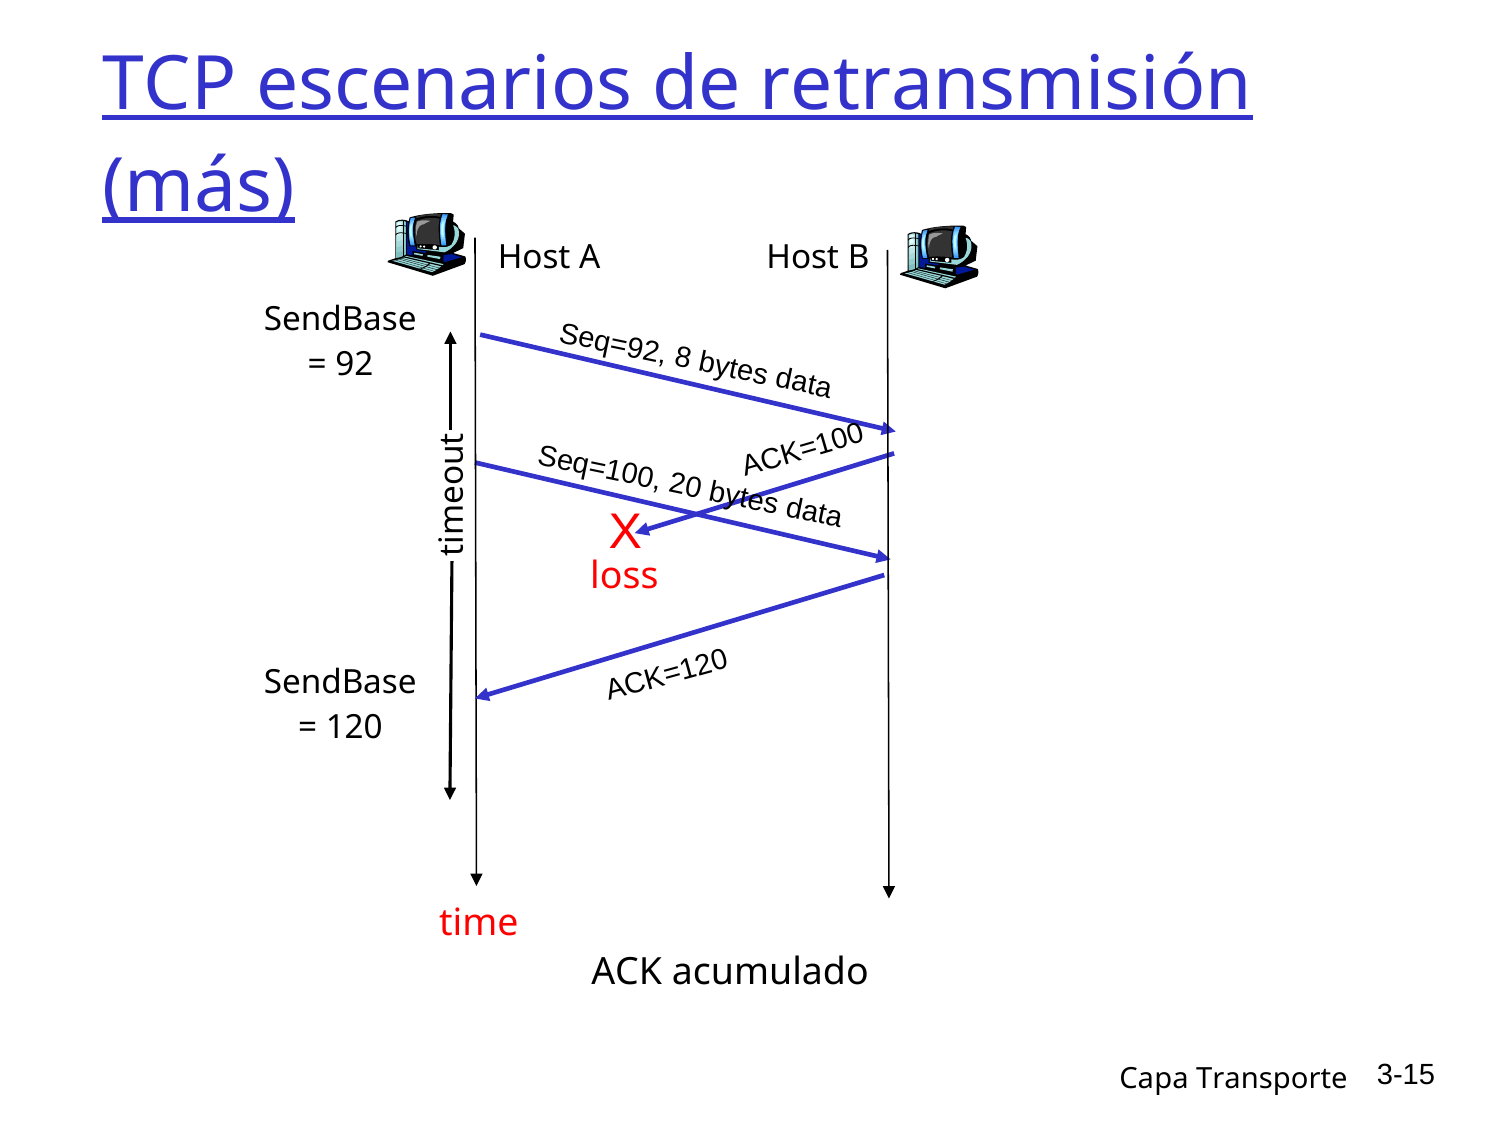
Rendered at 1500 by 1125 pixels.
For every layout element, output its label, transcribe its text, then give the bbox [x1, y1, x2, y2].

text_box SendBase = 120 [249, 649, 432, 756]
picture [899, 224, 980, 289]
text_box timeout [419, 418, 474, 571]
text_box ACK acumulado [576, 937, 884, 1004]
text_box Seq=100, 20 bytes data [519, 428, 862, 545]
text_box timeout [477, 418, 481, 461]
text_box Host B [751, 224, 885, 286]
text_box loss [575, 541, 674, 608]
text_box Host A [483, 224, 616, 286]
text_box timeout [477, 466, 481, 571]
title TCP escenarios de retransmisión (más) [87, 36, 1426, 227]
text_box X [593, 495, 657, 567]
text_box SendBase = 92 [249, 287, 432, 394]
text_box Seq=92, 8 bytes data [540, 305, 852, 414]
text_box time [424, 887, 534, 954]
text_box ACK=100 [721, 404, 884, 481]
text_box ACK=120 [583, 629, 750, 719]
picture [387, 212, 468, 276]
